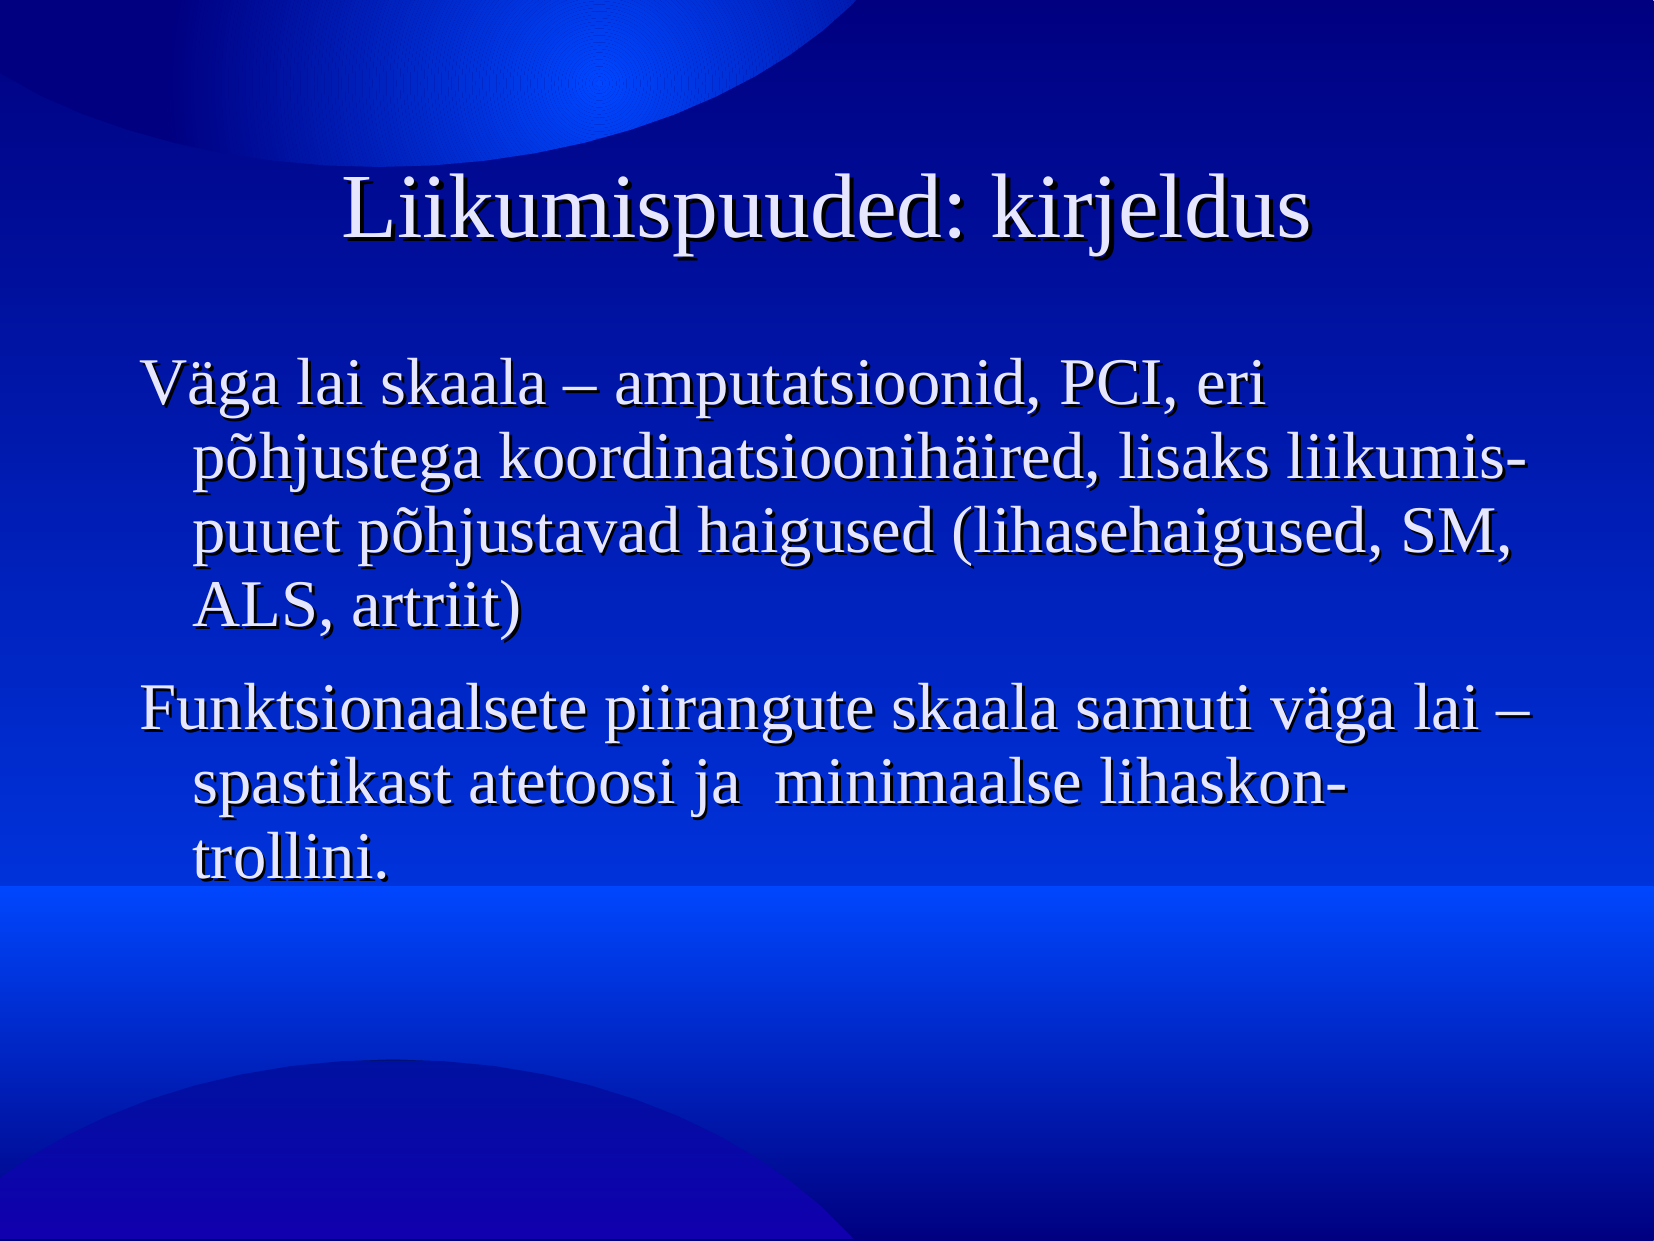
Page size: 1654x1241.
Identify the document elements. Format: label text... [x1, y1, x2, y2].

title Liikumispuuded: kirjeldus [121, 102, 1534, 311]
list Väga lai skaala – amputatsioonid, PCI, eri põhjustega koordinatsioonihäired, lisaks liikumis-puuet põhjustavad haigused (lihasehaigused, SM, ALS, artriit) Funktsionaalsete piirangute skaala samuti väga lai – spastikast atetoosi ja minimaalse lihaskon-trollini. [121, 344, 1534, 1127]
